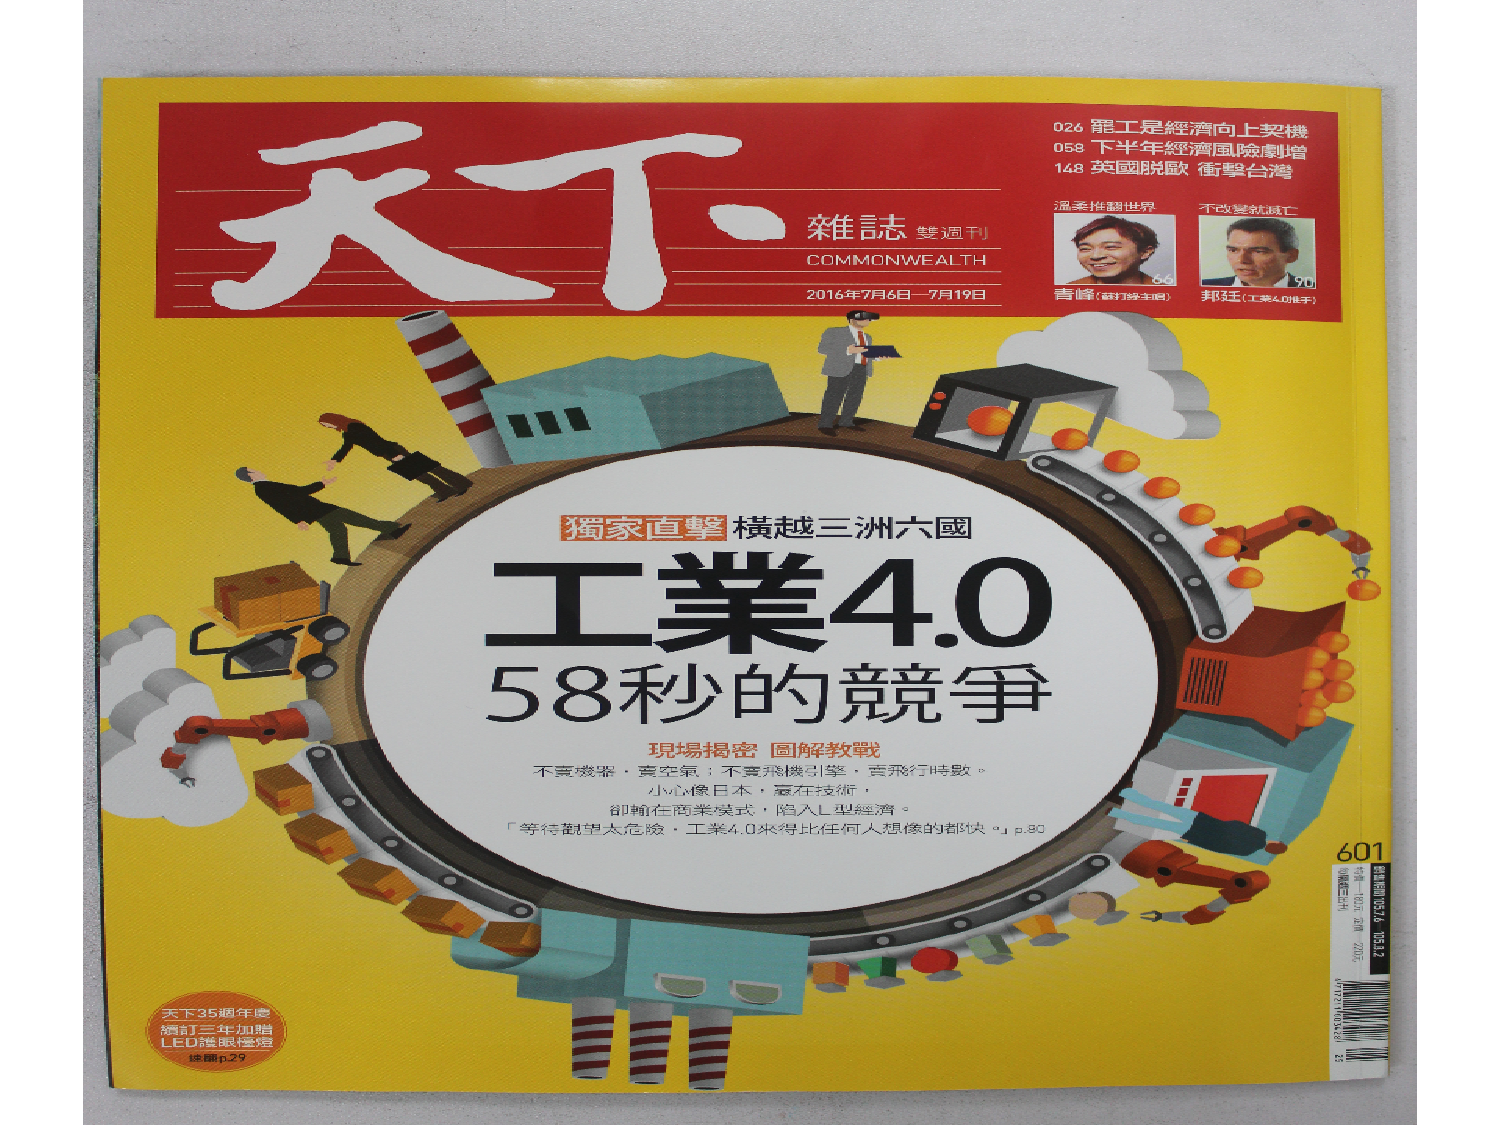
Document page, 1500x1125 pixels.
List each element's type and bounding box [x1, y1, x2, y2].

picture [83, 0, 1417, 1125]
